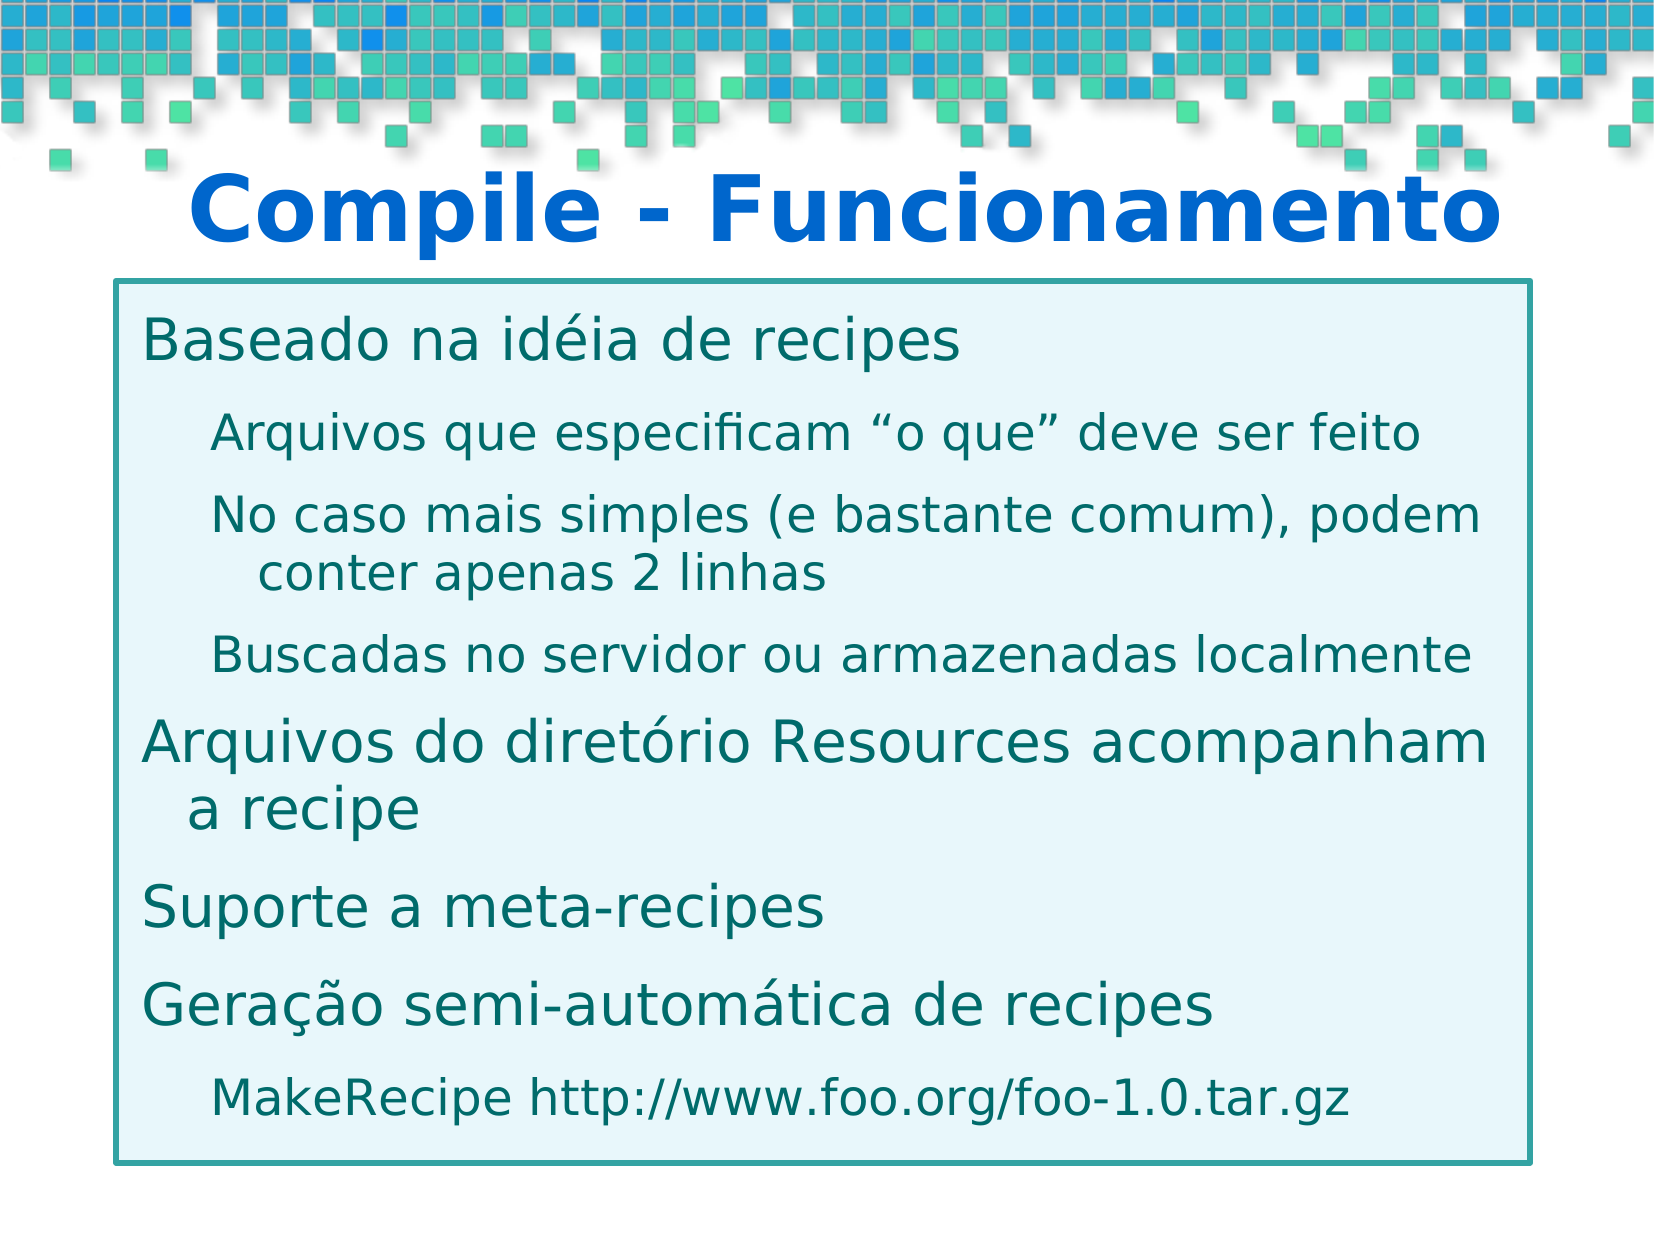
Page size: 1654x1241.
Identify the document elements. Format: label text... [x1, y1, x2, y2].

title Compile - Funcionamento [112, 132, 1581, 287]
list Baseado na idéia de recipes Arquivos que especificam “o que” deve ser feito No caso mais simples (e bastante comum), podem conter apenas 2 linhas Buscadas no servidor ou armazenadas localmente Arquivos do diretório Resources acompanham a recipe Suporte a meta-recipes Geração semi-automática de recipes MakeRecipe http://www.foo.org/foo-1.0.tar.gz [115, 306, 1528, 1160]
picture [0, 0, 1654, 185]
